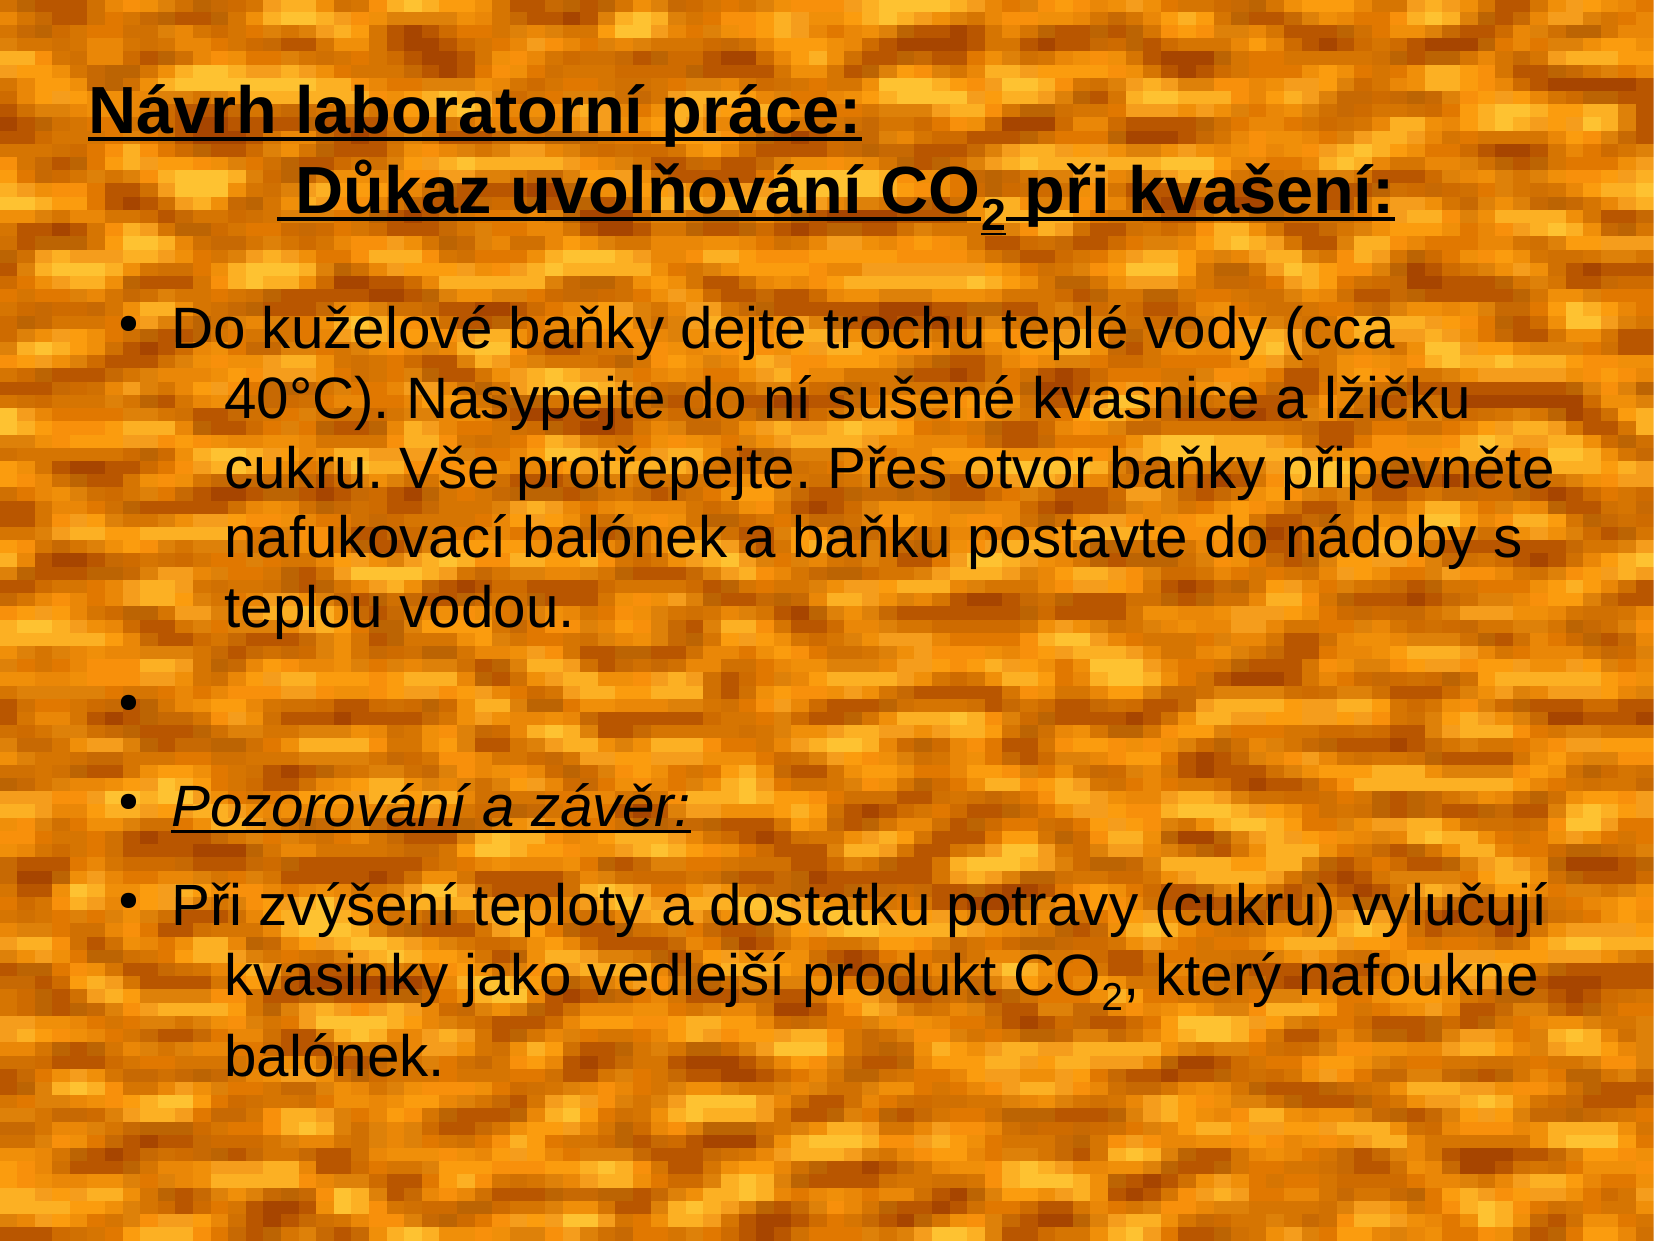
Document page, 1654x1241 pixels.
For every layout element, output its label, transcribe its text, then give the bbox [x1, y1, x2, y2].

list Do kuželové baňky dejte trochu teplé vody (cca 40°C). Nasypejte do ní sušené kvasnice a lžičku cukru. Vše protřepejte. Přes otvor baňky připevněte nafukovací balónek a baňku postavte do nádoby s teplou vodou. Pozorování a závěr: Při zvýšení teploty a dostatku potravy (cukru) vylučují kvasinky jako vedlejší produkt CO2, který nafoukne balónek. [82, 290, 1571, 1109]
title Návrh laboratorní práce: Důkaz uvolňování CO2 při kvašení: [82, 49, 1571, 257]
